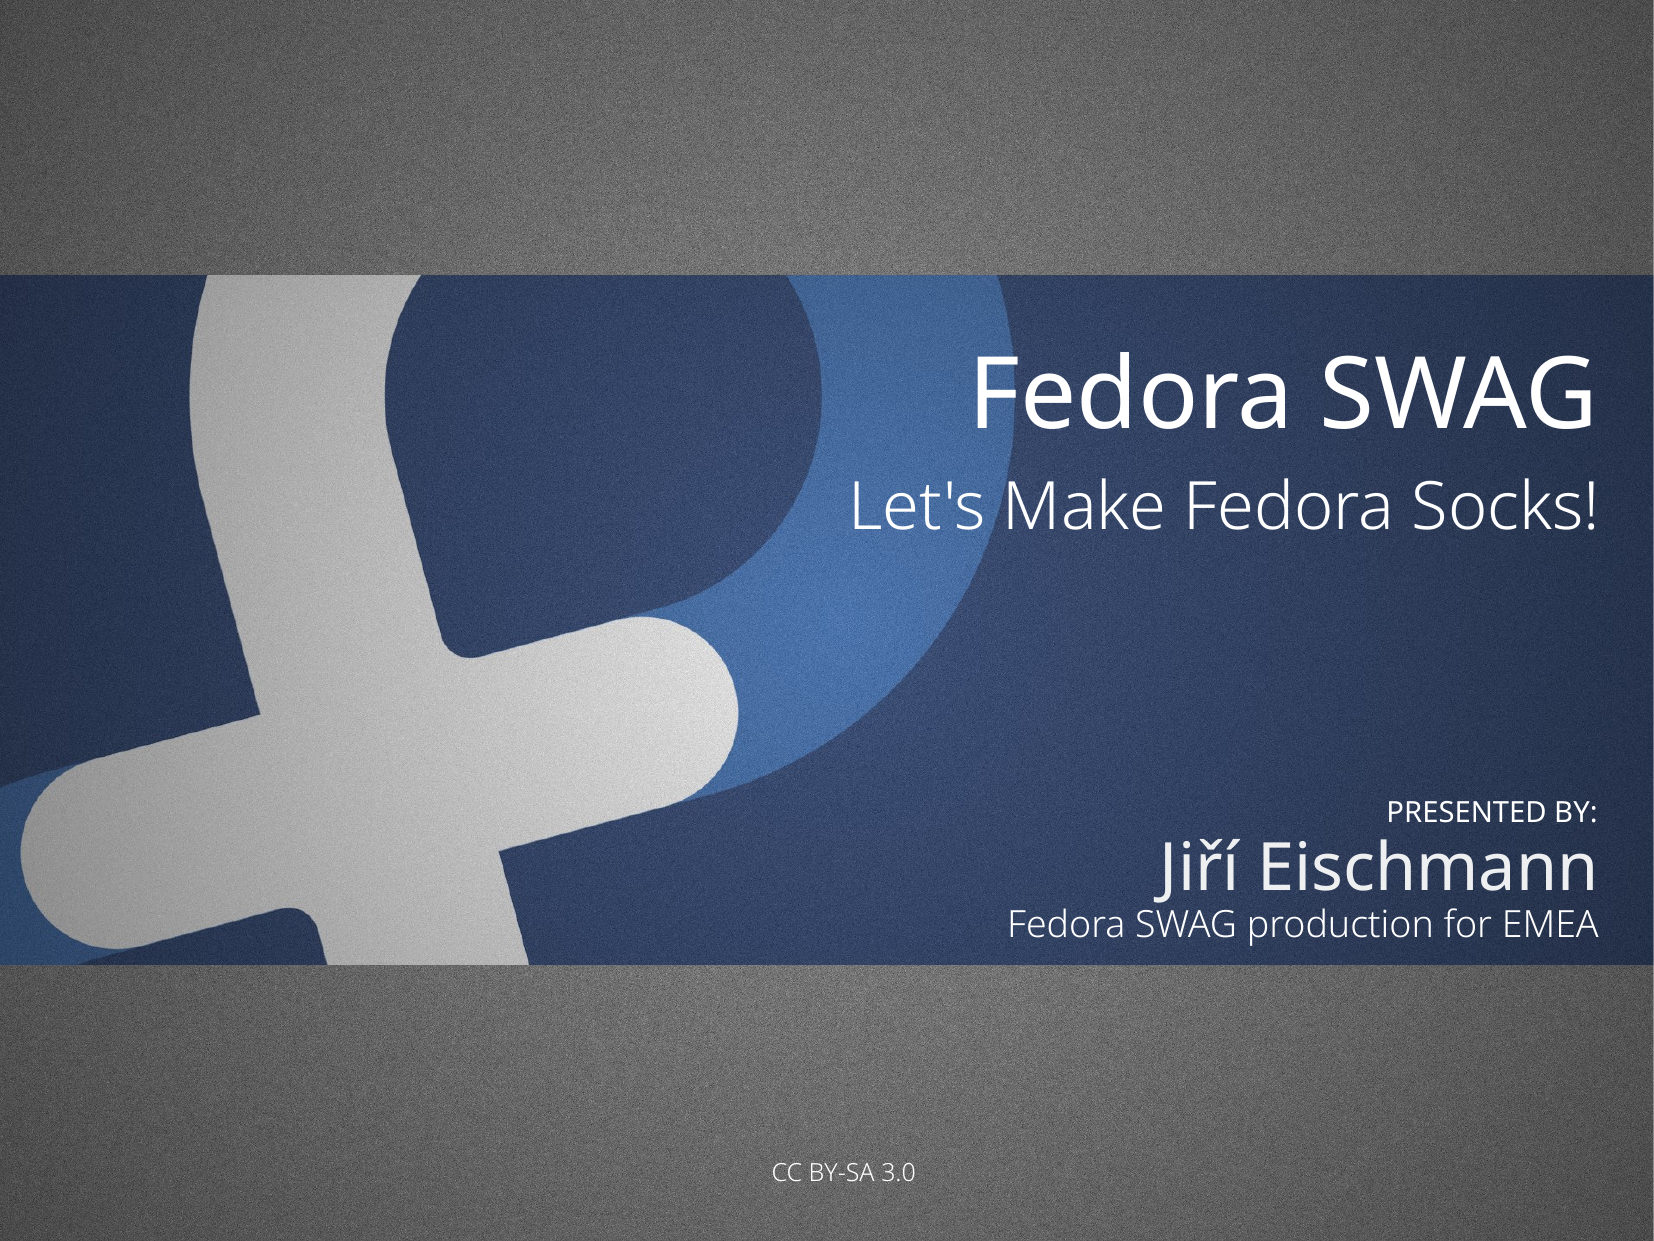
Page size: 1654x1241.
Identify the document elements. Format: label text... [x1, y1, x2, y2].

subtitle Let's Make Fedora Socks! [442, 457, 1601, 621]
title Fedora SWAG [248, 330, 1599, 449]
text_box Jiří Eischmann [649, 823, 1615, 887]
text_box PRESENTED BY: [797, 784, 1613, 855]
text_box Fedora SWAG production for EMEA [531, 887, 1615, 958]
text_box CC BY-SA 3.0 [75, 1126, 1613, 1197]
picture [0, 0, 1654, 1241]
